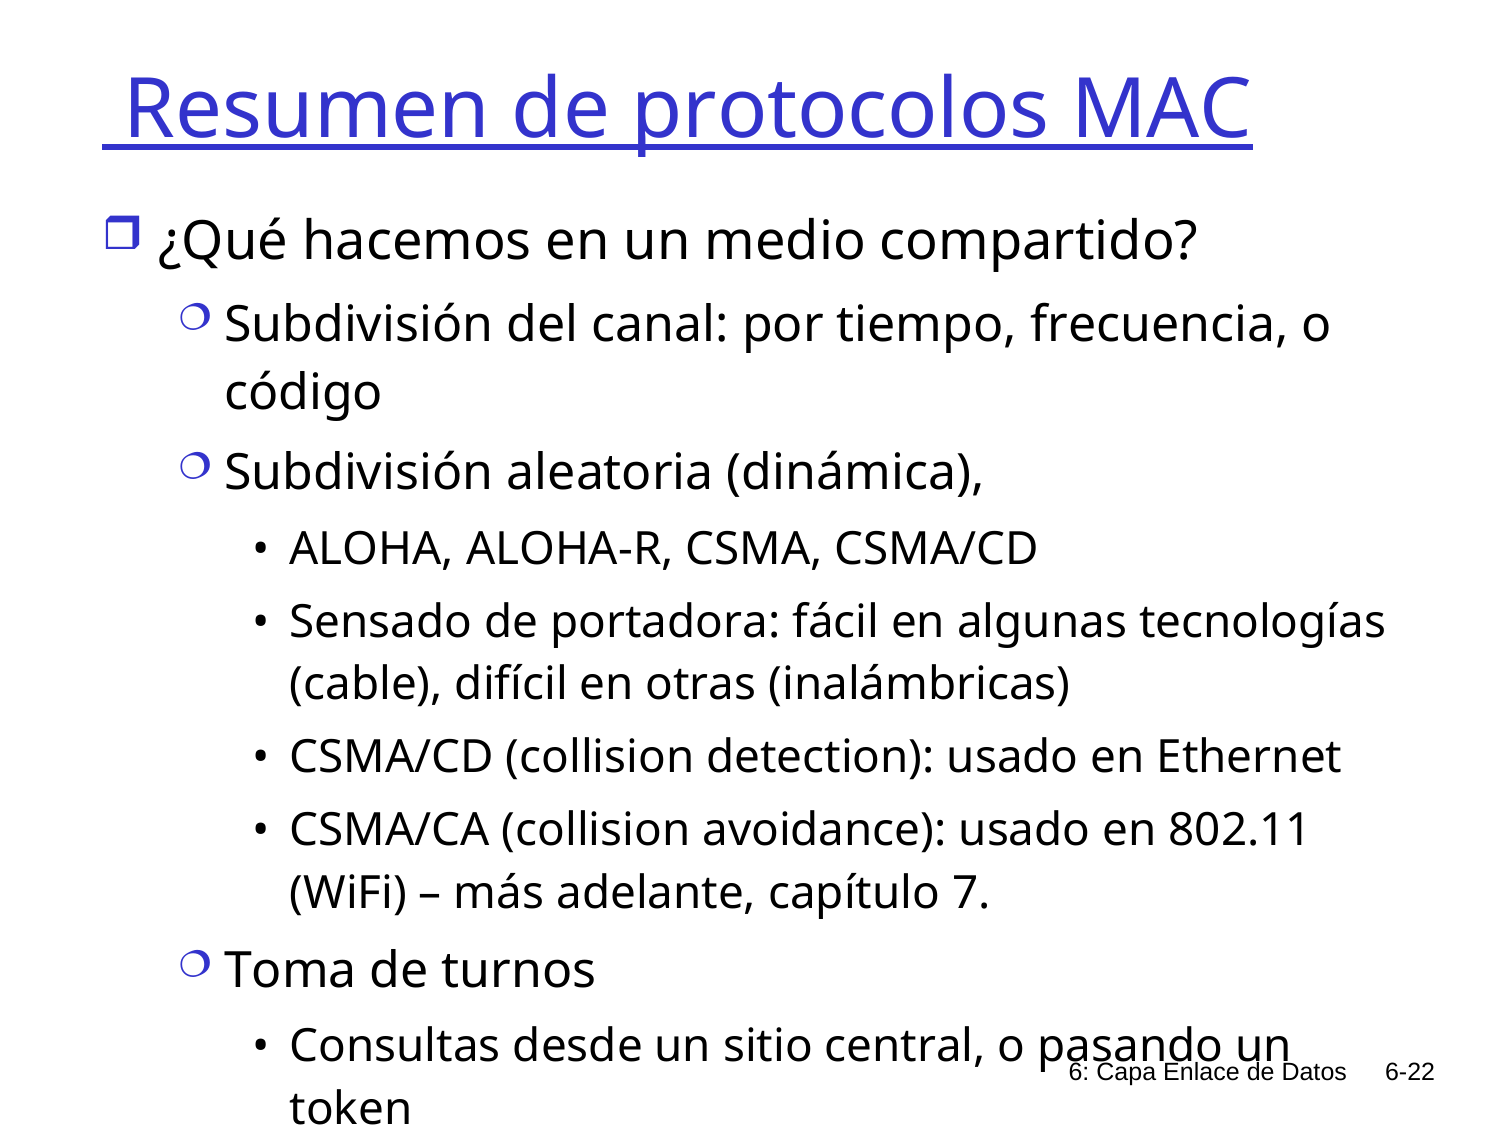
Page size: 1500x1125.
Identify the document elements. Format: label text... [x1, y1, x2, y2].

title Resumen de protocolos MAC [87, 23, 1426, 188]
list ¿Qué hacemos en un medio compartido? Subdivisión del canal: por tiempo, frecuencia, o código Subdivisión aleatoria (dinámica), ALOHA, ALOHA-R, CSMA, CSMA/CD Sensado de portadora: fácil en algunas tecnologías (cable), difícil en otras (inalámbricas) CSMA/CD (collision detection): usado en Ethernet CSMA/CA (collision avoidance): usado en 802.11 (WiFi) – más adelante, capítulo 7. Toma de turnos Consultas desde un sitio central, o pasando un token [87, 193, 1426, 1029]
